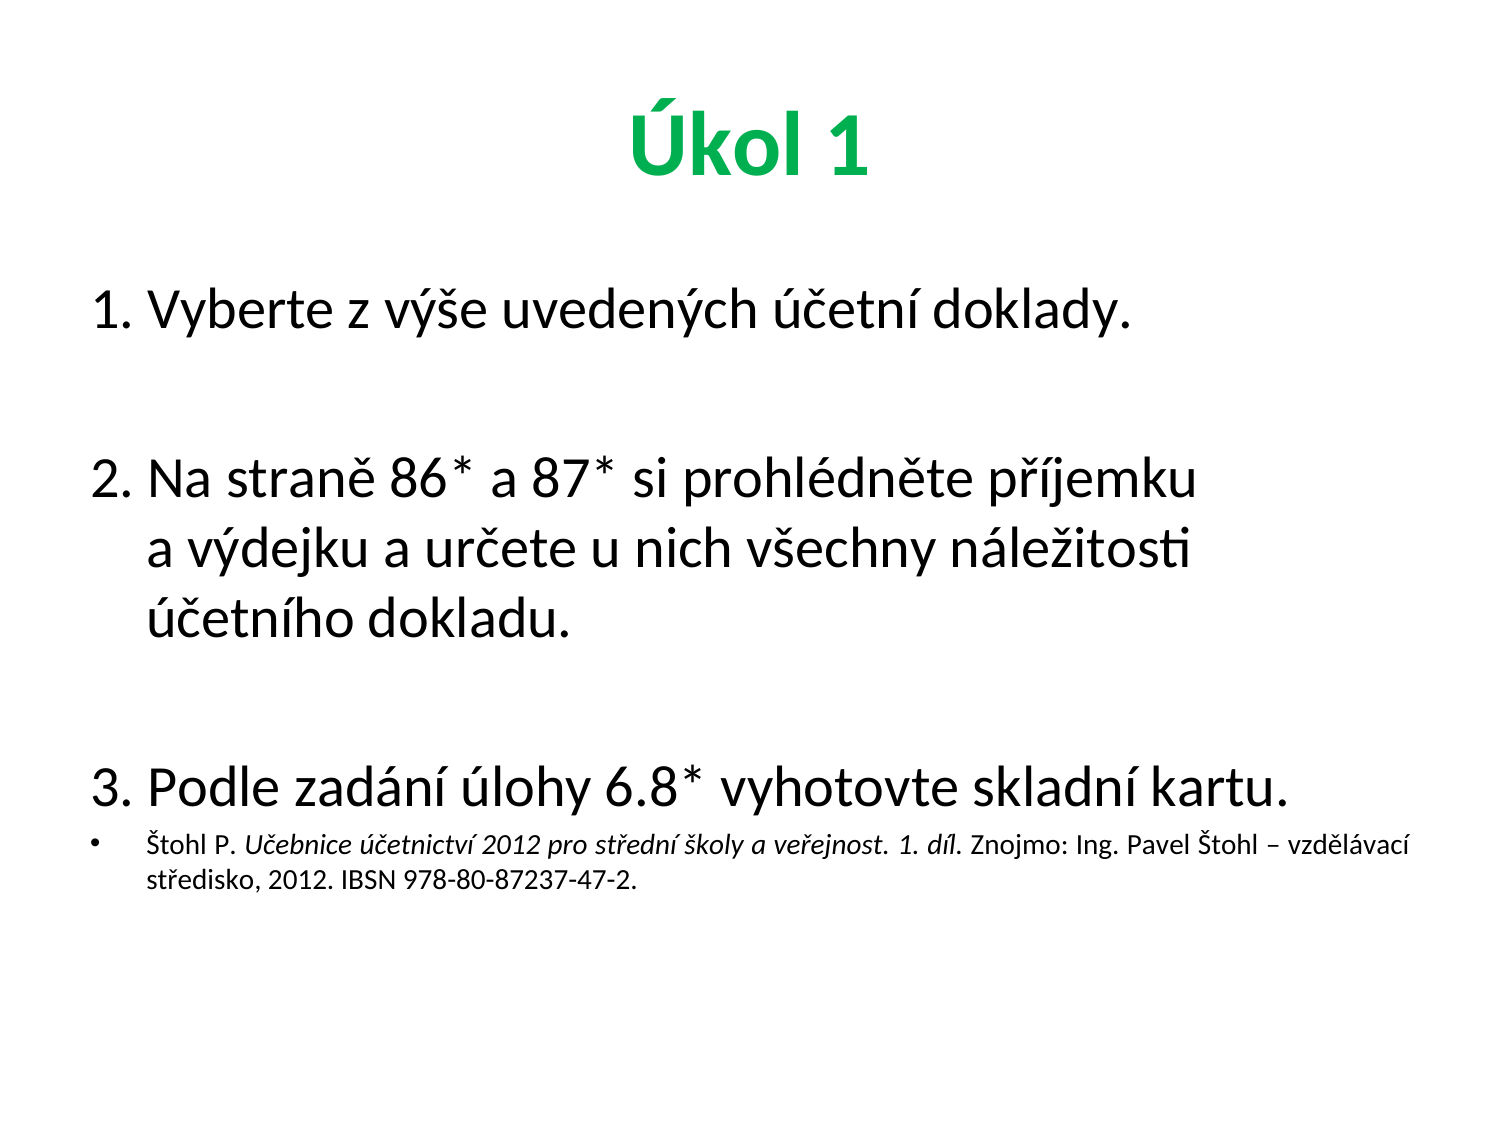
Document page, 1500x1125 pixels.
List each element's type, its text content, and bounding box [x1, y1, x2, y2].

list 1. Vyberte z výše uvedených účetní doklady. 2. Na straně 86* a 87* si prohlédněte příjemku a výdejku a určete u nich všechny náležitosti účetního dokladu. 3. Podle zadání úlohy 6.8* vyhotovte skladní kartu. Štohl P. Učebnice účetnictví 2012 pro střední školy a veřejnost. 1. díl. Znojmo: Ing. Pavel Štohl ‒ vzdělávací středisko, 2012. IBSN 978-80-87237-47-2. [75, 262, 1426, 1006]
title Úkol 1 [75, 45, 1426, 233]
